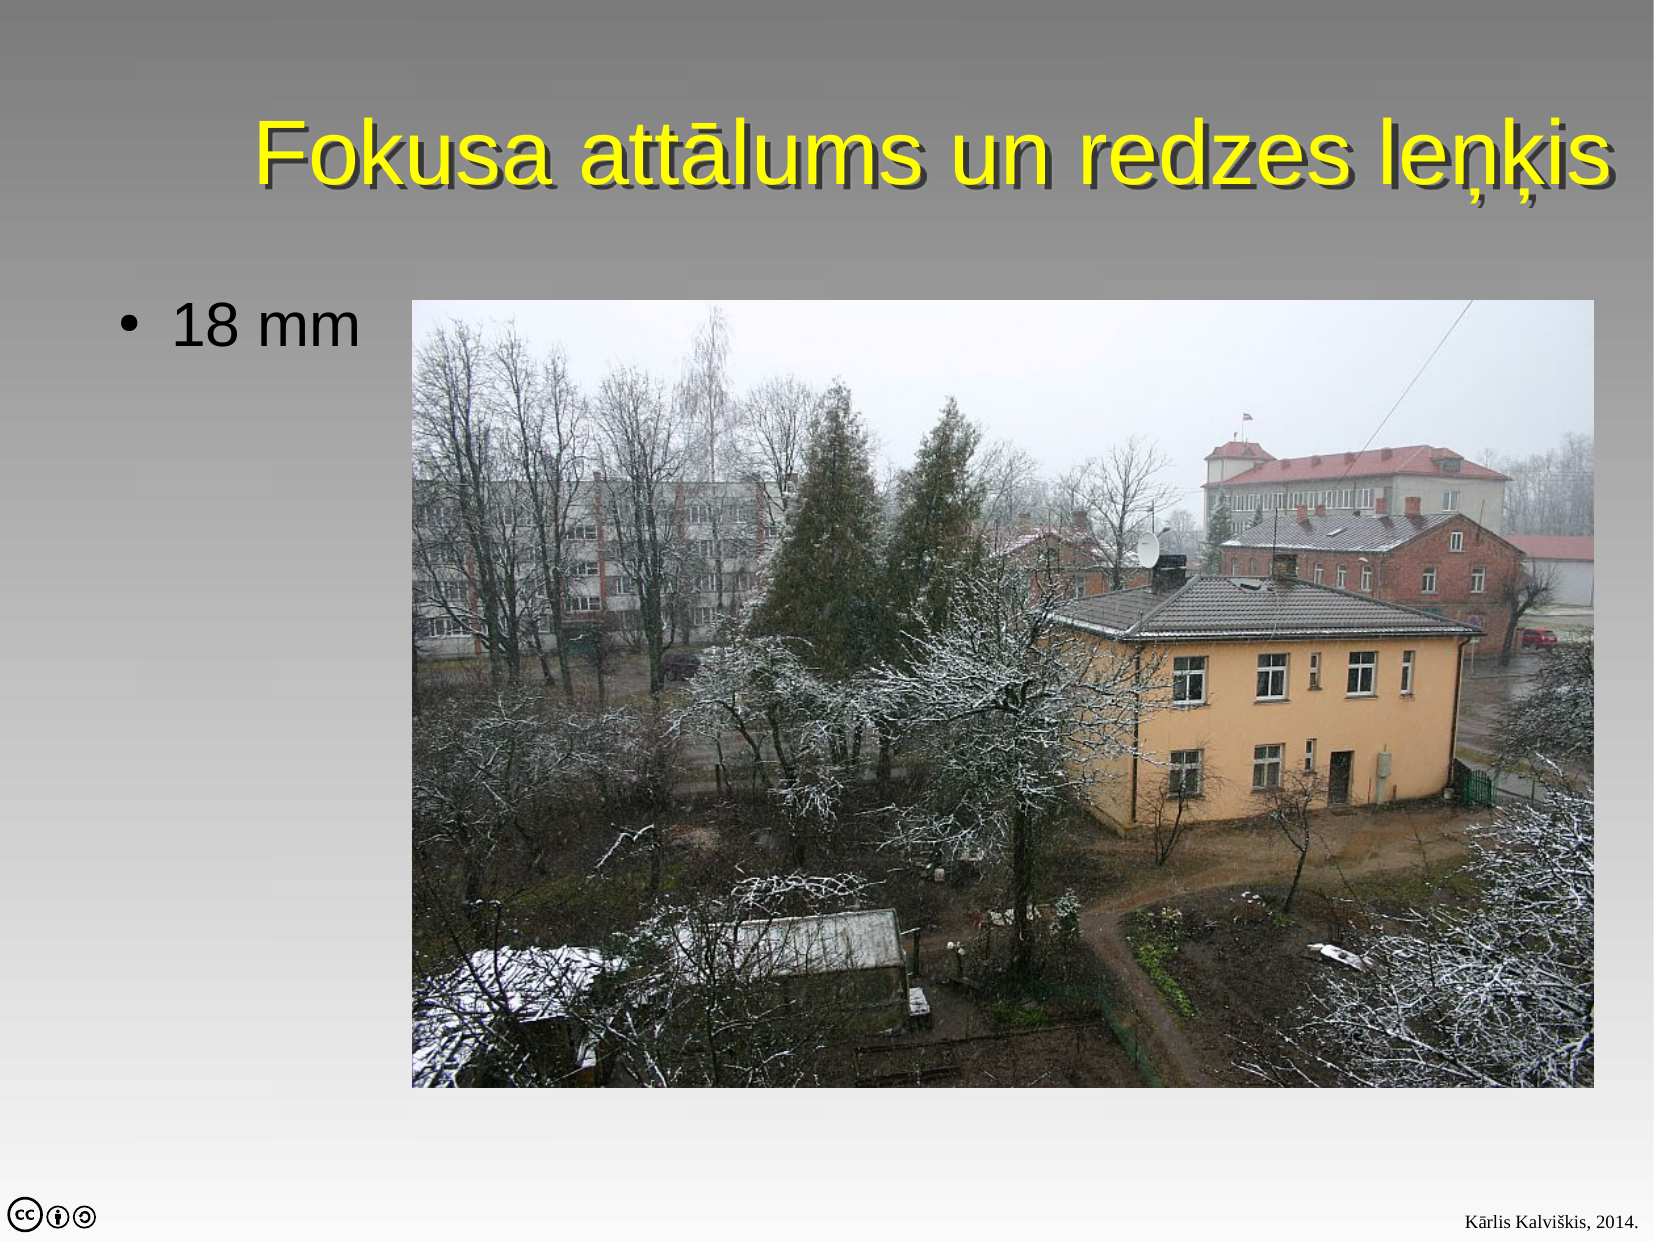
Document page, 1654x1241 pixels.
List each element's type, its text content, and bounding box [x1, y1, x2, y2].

list 18 mm [82, 290, 1571, 1094]
picture [0, 0, 1654, 1241]
title Fokusa attālums un redzes leņķis [42, 49, 1615, 257]
